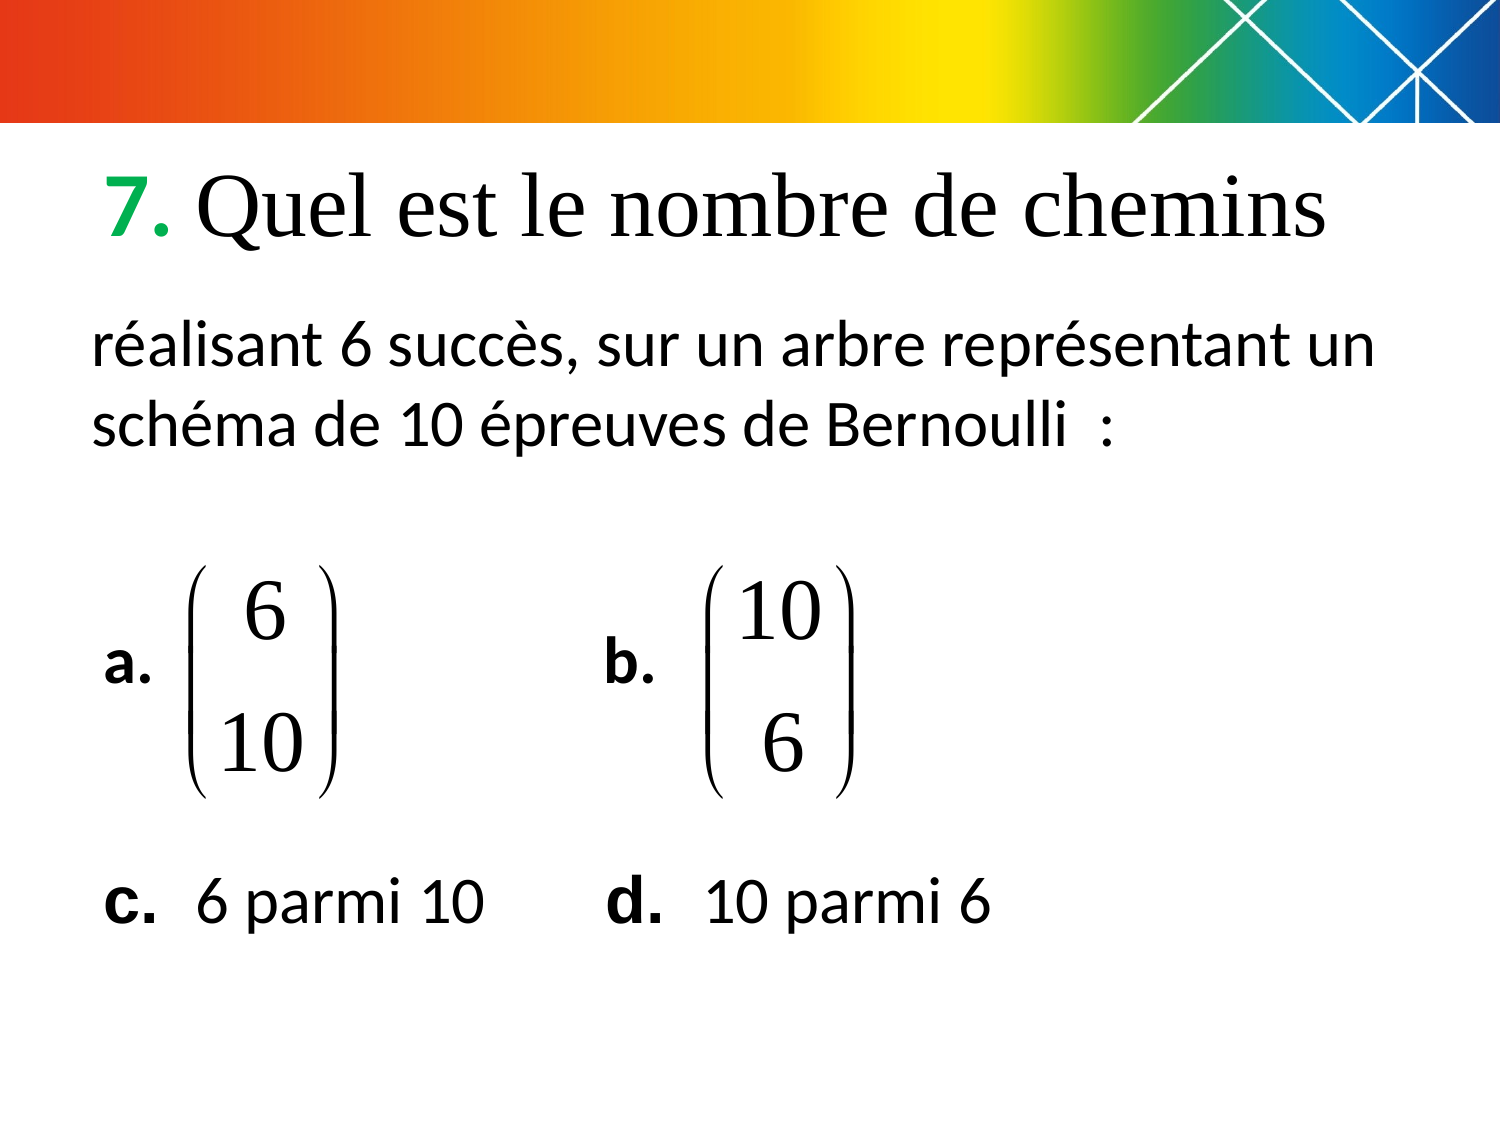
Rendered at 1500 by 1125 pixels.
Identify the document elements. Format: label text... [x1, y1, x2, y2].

picture [1340, 0, 1500, 123]
title 7. Quel est le nombre de chemins [88, 137, 1439, 303]
picture [0, 0, 1358, 123]
chart [688, 550, 879, 815]
text_box a. b. c. 6 parmi 10 d. 10 parmi 6 [88, 609, 1341, 1065]
chart [171, 550, 362, 815]
text_box réalisant 6 succès, sur un arbre représentant un schéma de 10 épreuves de Bernoulli : [76, 292, 1424, 468]
